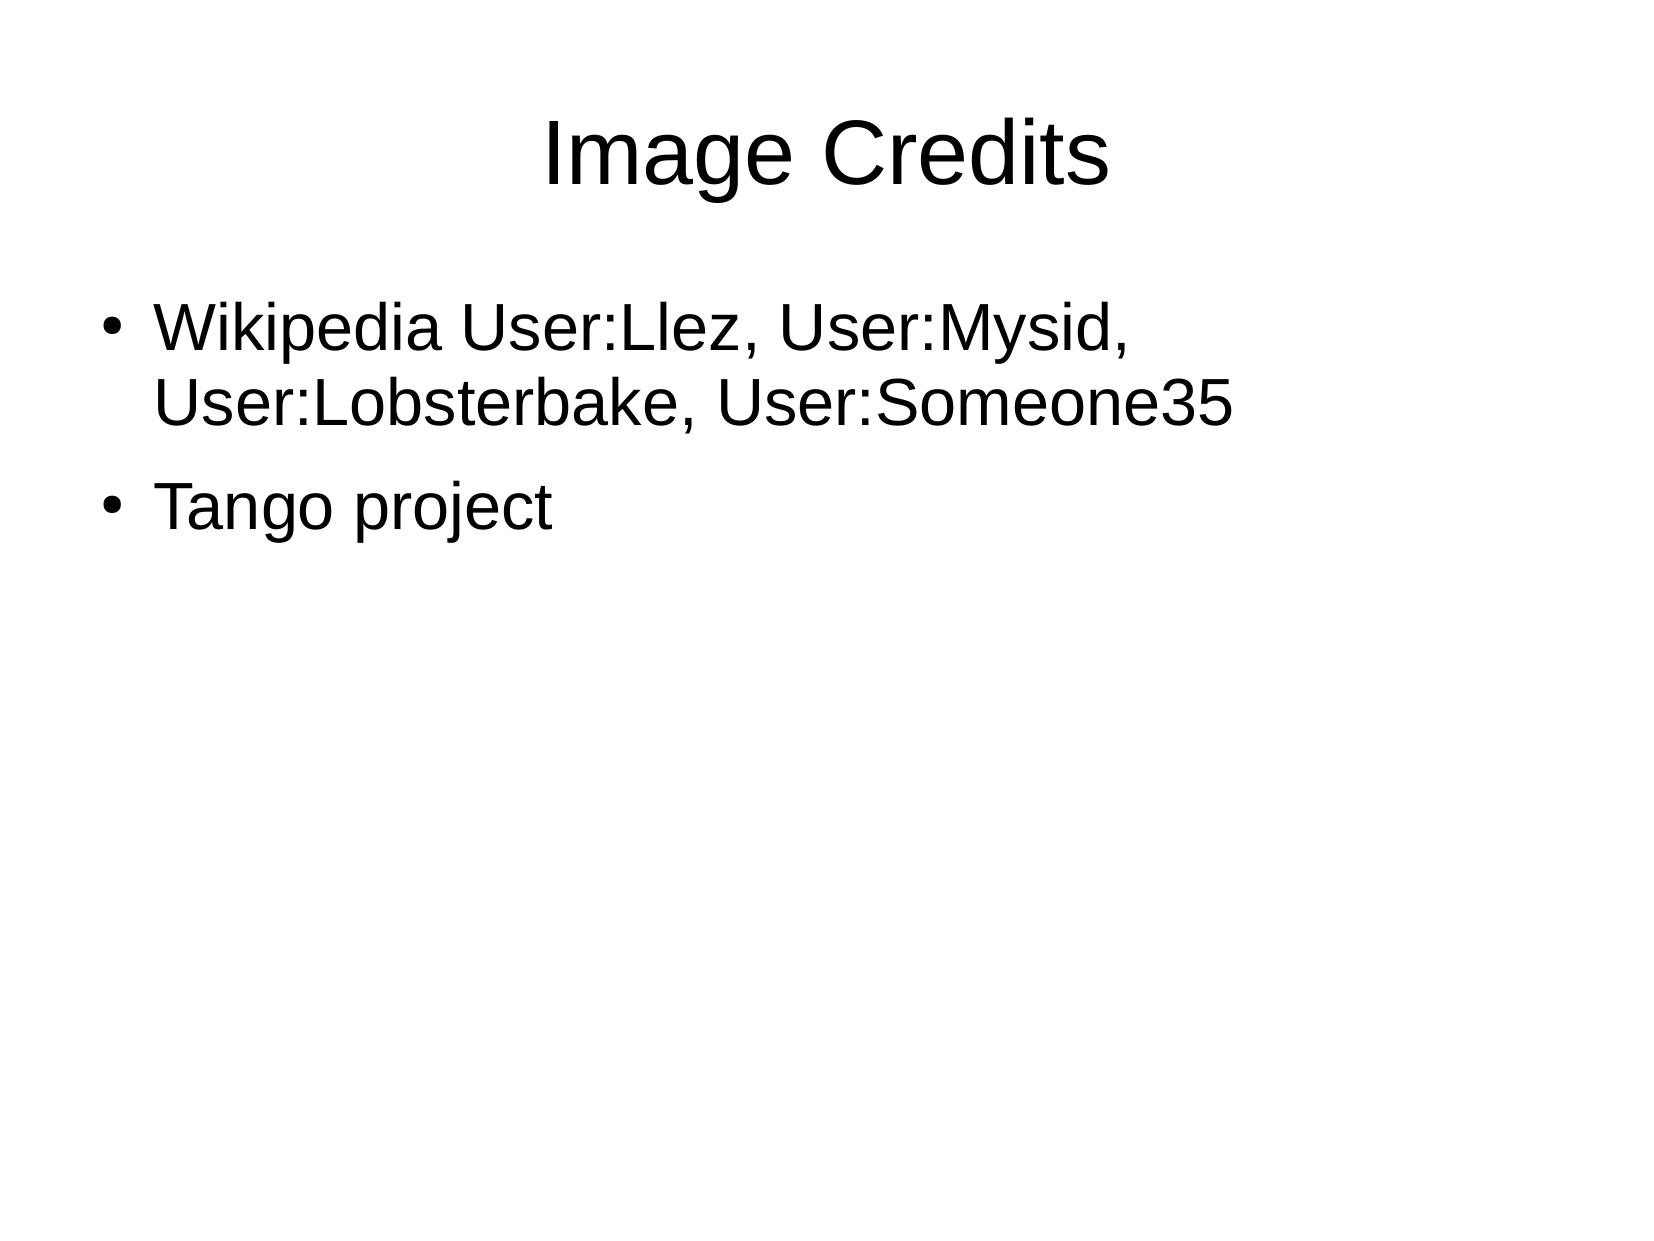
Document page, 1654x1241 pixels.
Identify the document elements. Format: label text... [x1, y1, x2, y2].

title Image Credits [82, 49, 1571, 257]
list Wikipedia User:Llez, User:Mysid, User:Lobsterbake, User:Someone35 Tango project [82, 290, 1571, 1010]
